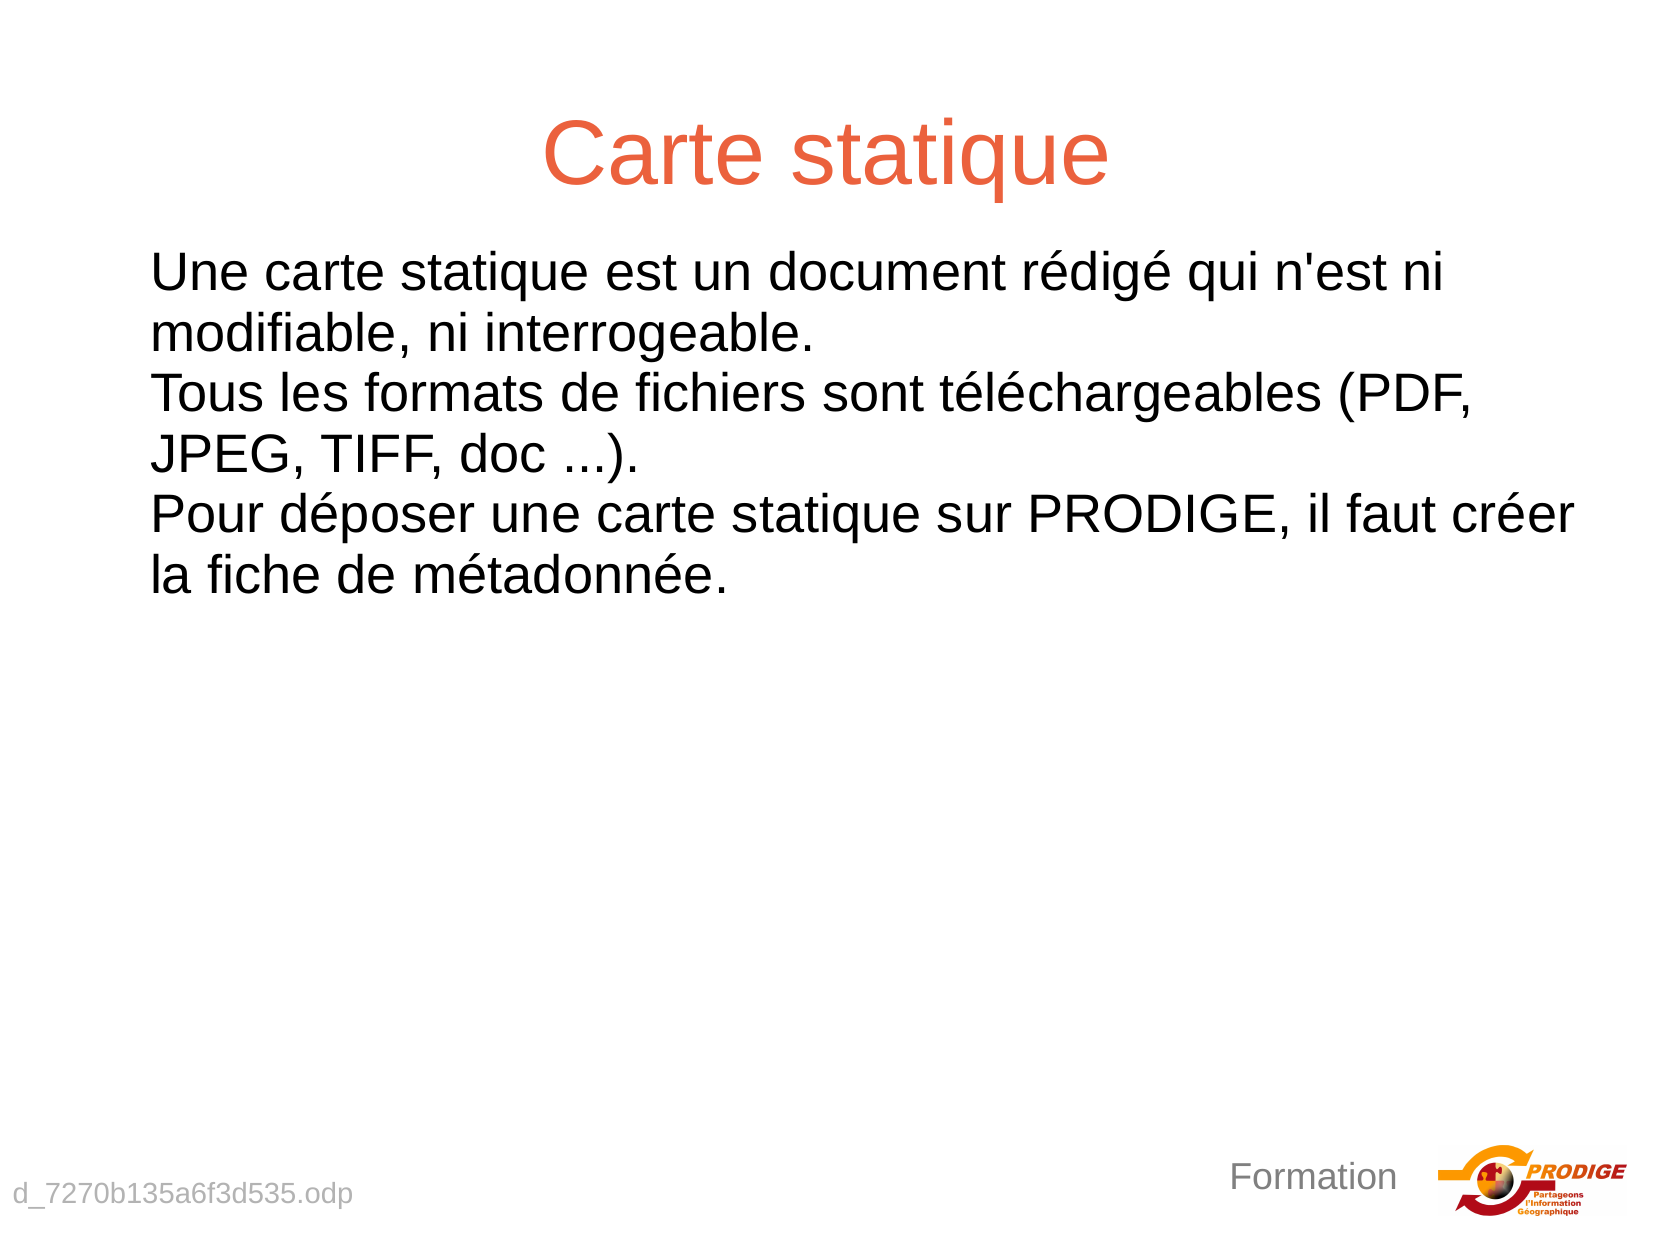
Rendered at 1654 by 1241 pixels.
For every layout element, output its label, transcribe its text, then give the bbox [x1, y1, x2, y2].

subtitle Une carte statique est un document rédigé qui n'est ni modifiable, ni interrogeable. Tous les formats de fichiers sont téléchargeables (PDF, JPEG, TIFF, doc ...). Pour déposer une carte statique sur PRODIGE, il faut créer la fiche de métadonnée. [150, 241, 1585, 605]
title Carte statique [82, 56, 1571, 250]
picture [1438, 1145, 1627, 1216]
